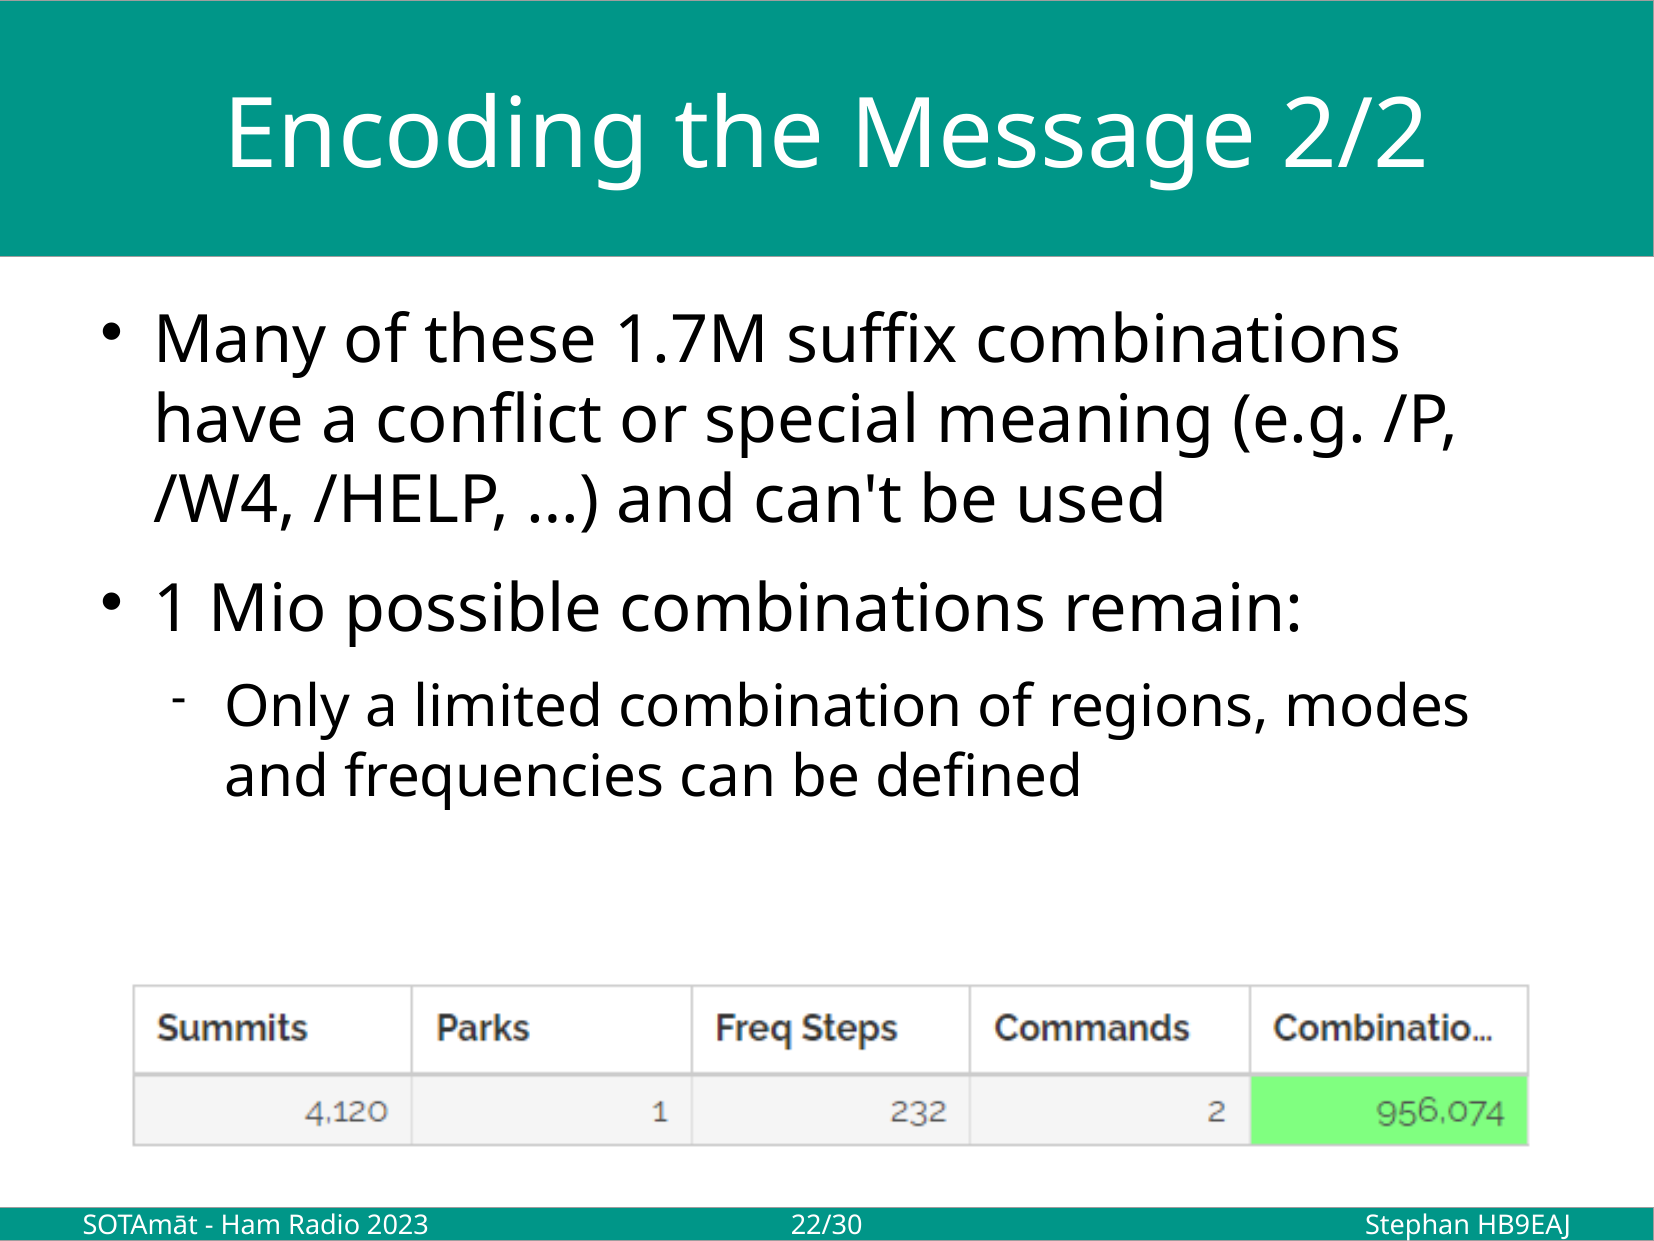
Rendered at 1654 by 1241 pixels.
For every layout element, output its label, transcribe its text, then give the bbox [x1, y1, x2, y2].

list Many of these 1.7M suffix combinations have a conflict or special meaning (e.g. /P, /W4, /HELP, …) and can't be used 1 Mio possible combinations remain: Only a limited combination of regions, modes and frequencies can be defined [82, 295, 1571, 1181]
title Encoding the Message 2/2 [82, 0, 1571, 257]
picture [122, 974, 1541, 1158]
